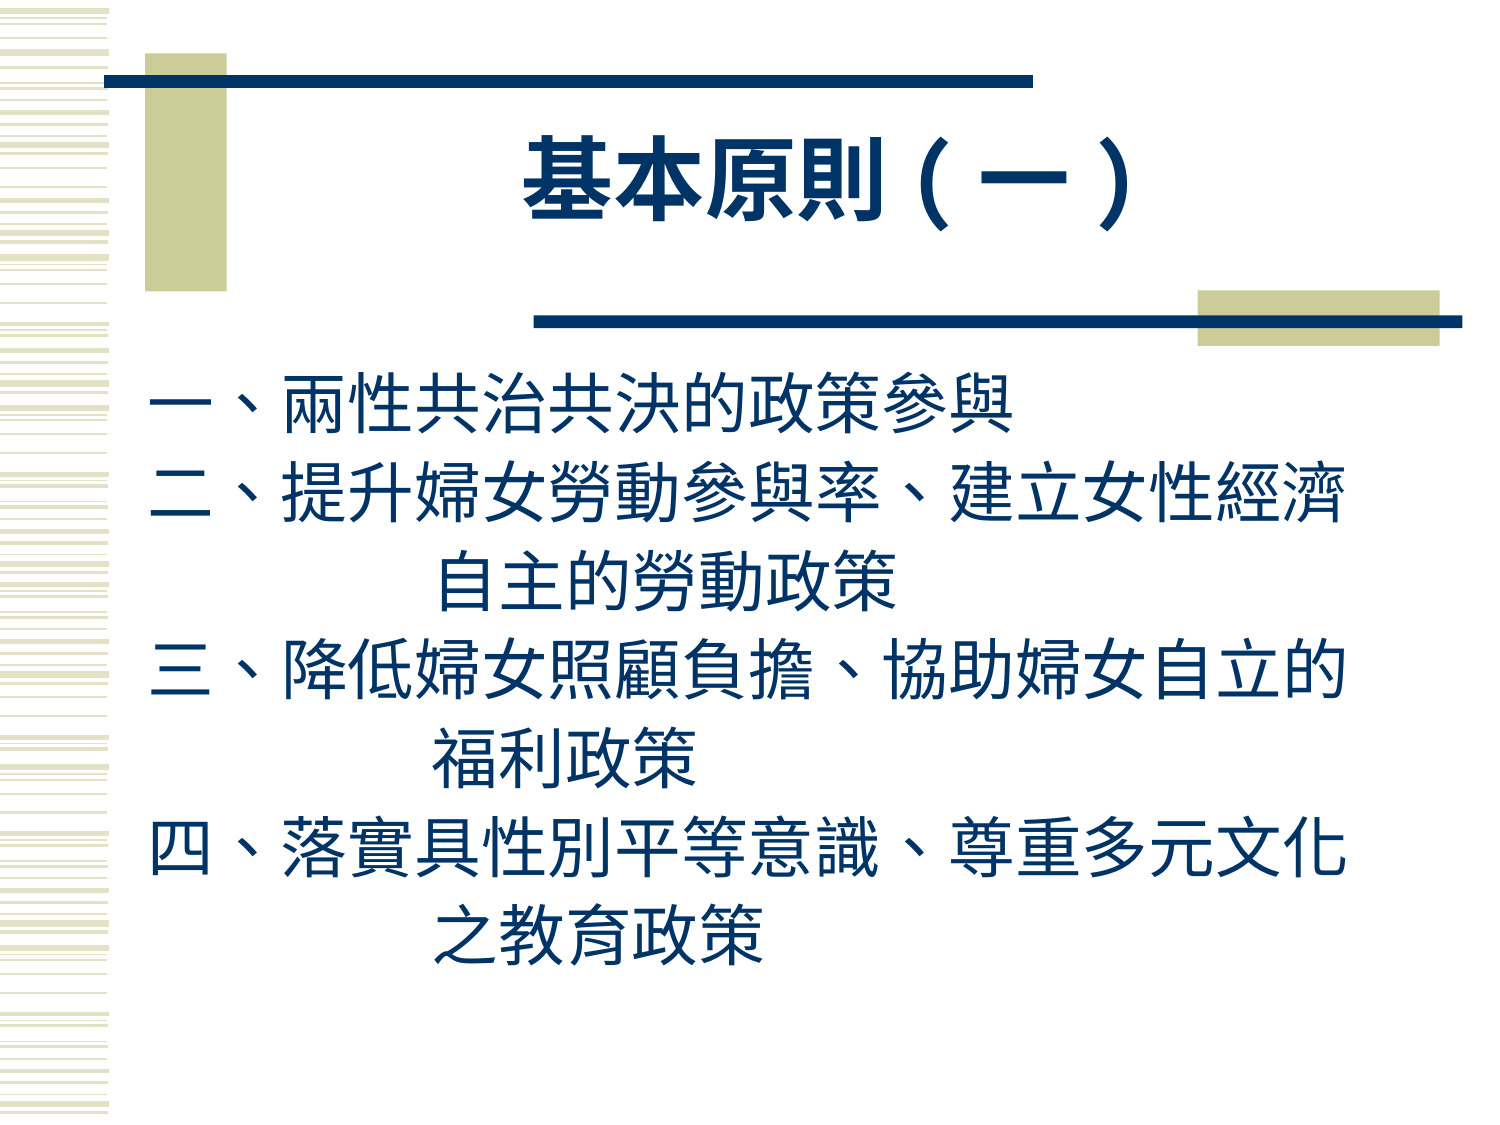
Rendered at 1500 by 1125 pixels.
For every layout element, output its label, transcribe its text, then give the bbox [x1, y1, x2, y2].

list 一、兩性共治共決的政策參與 二、提升婦女勞動參與率、建立女性經濟 自主的勞動政策 三、降低婦女照顧負擔、協助婦女自立的 福利政策 四、落實具性別平等意識、尊重多元文化 之教育政策 [132, 363, 1439, 1000]
title 基本原則(一) [225, 99, 1436, 288]
